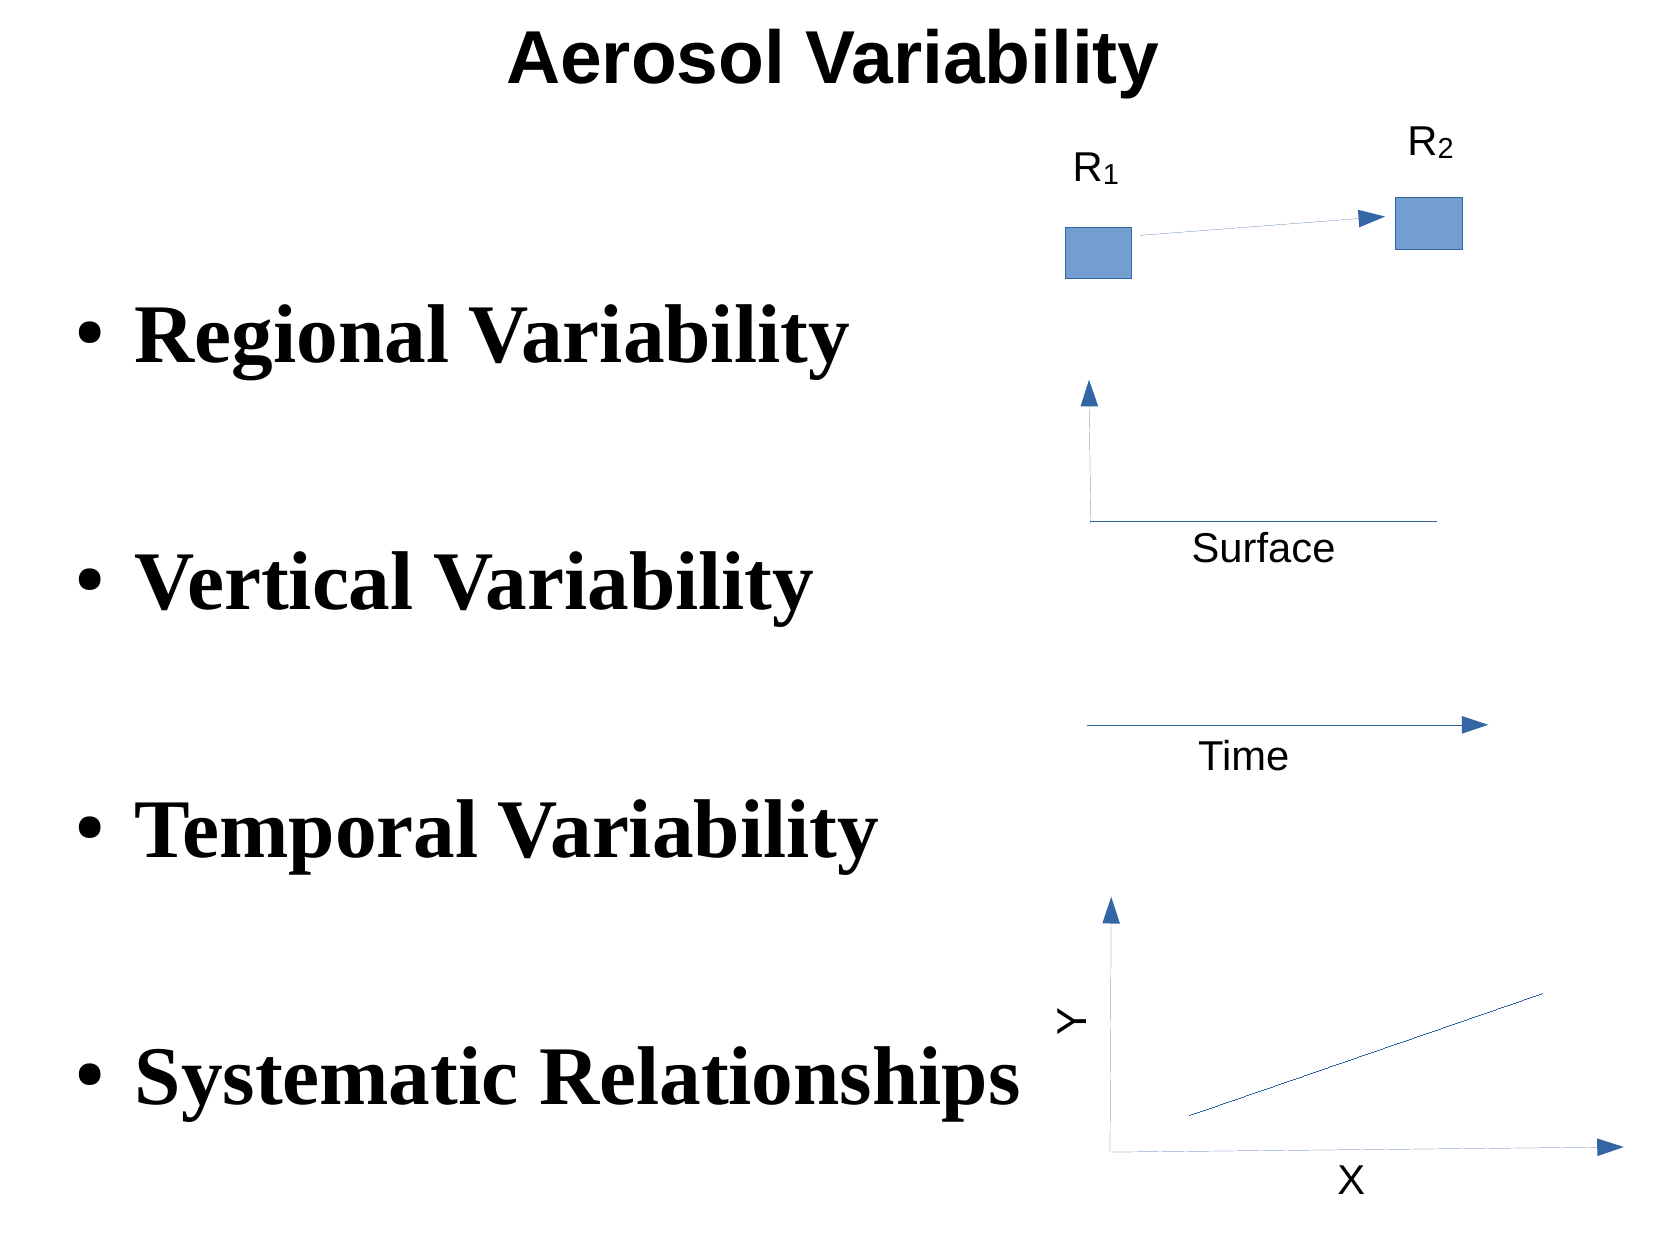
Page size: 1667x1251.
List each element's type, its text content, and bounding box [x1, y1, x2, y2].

text_box Y [1040, 982, 1124, 1051]
text_box [1395, 197, 1463, 250]
text_box Surface [1176, 522, 1380, 601]
text_box Aerosol Variability [0, 2, 1667, 106]
text_box R1 [1057, 128, 1144, 231]
text_box [1065, 227, 1132, 279]
text_box R2 [1392, 106, 1479, 205]
text_box Regional Variability Vertical Variability Temporal Variability Systematic Relationships [60, 188, 1047, 1039]
text_box X [1322, 1149, 1390, 1233]
text_box Time [1183, 725, 1332, 809]
text_box Surface [1176, 517, 1380, 521]
